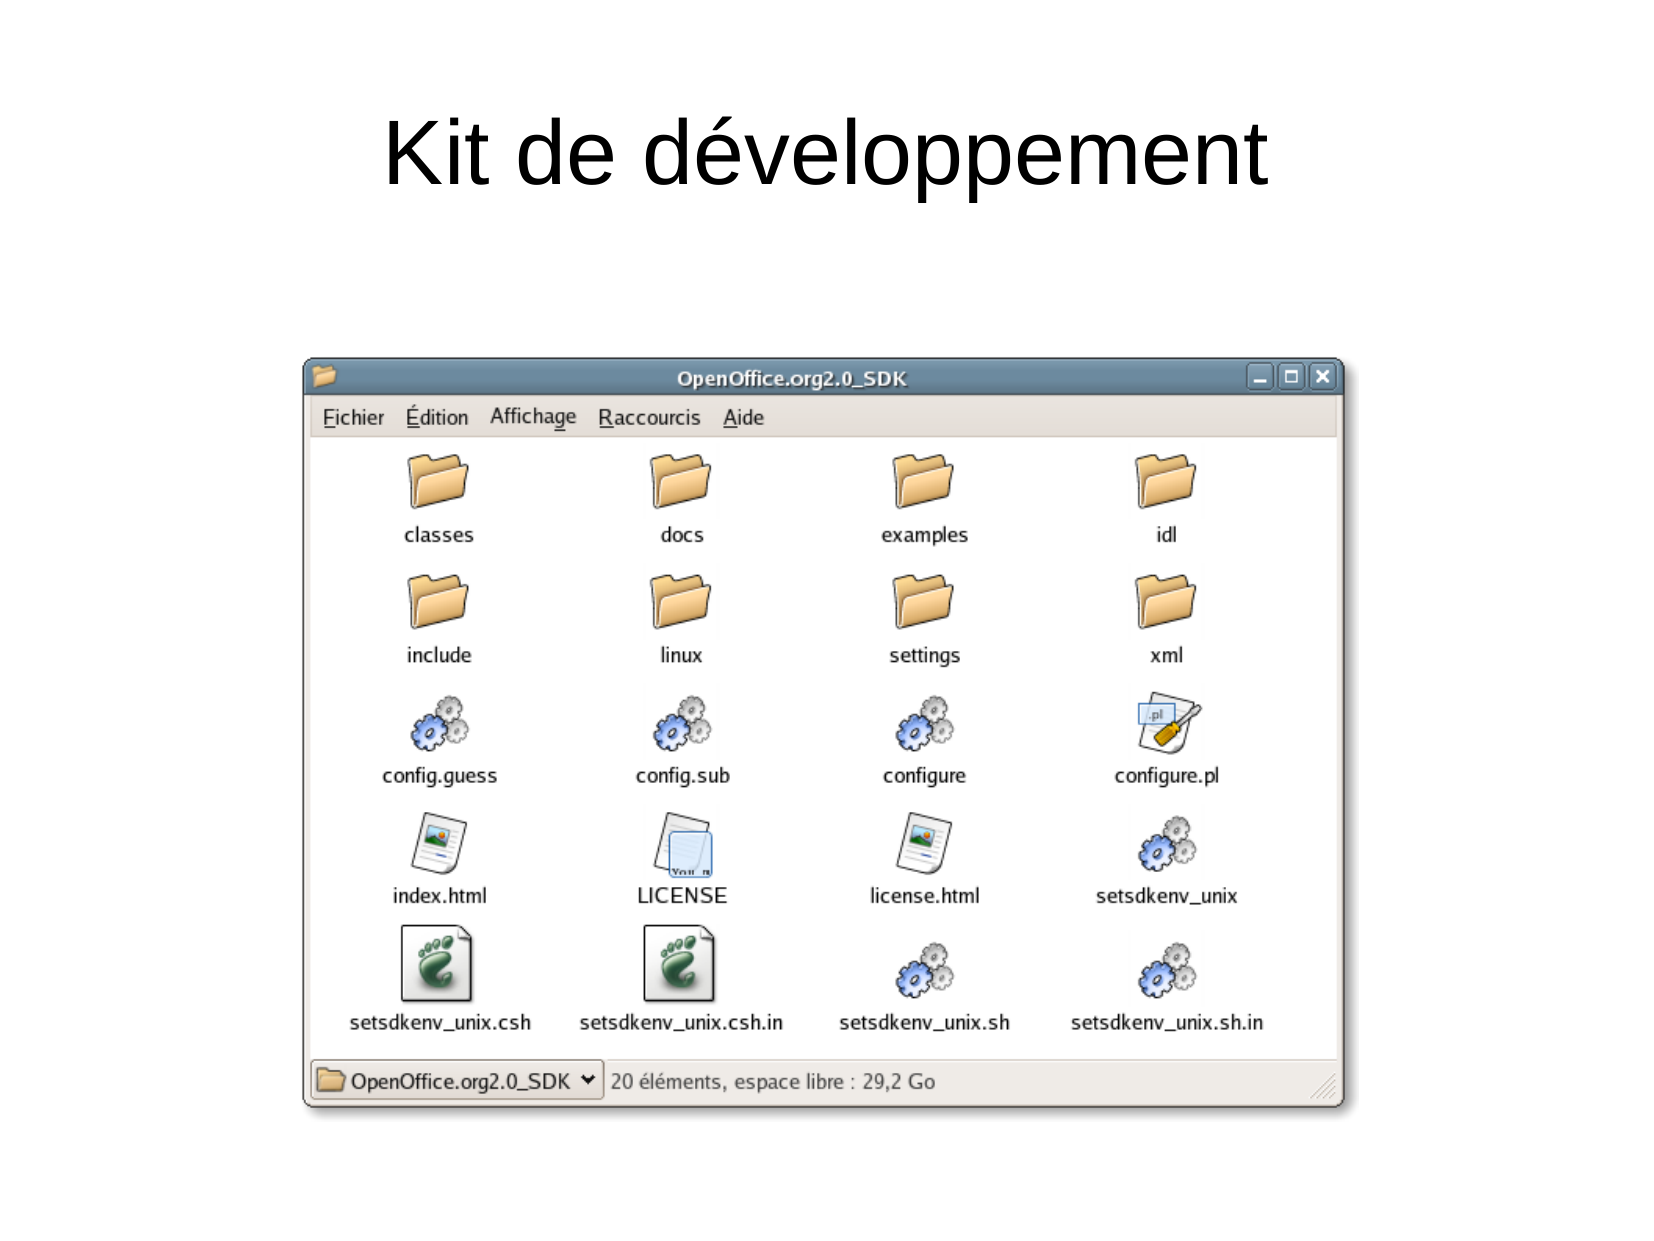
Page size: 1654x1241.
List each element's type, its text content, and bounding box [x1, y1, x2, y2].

picture [295, 350, 1359, 1123]
title Kit de développement [82, 49, 1571, 257]
